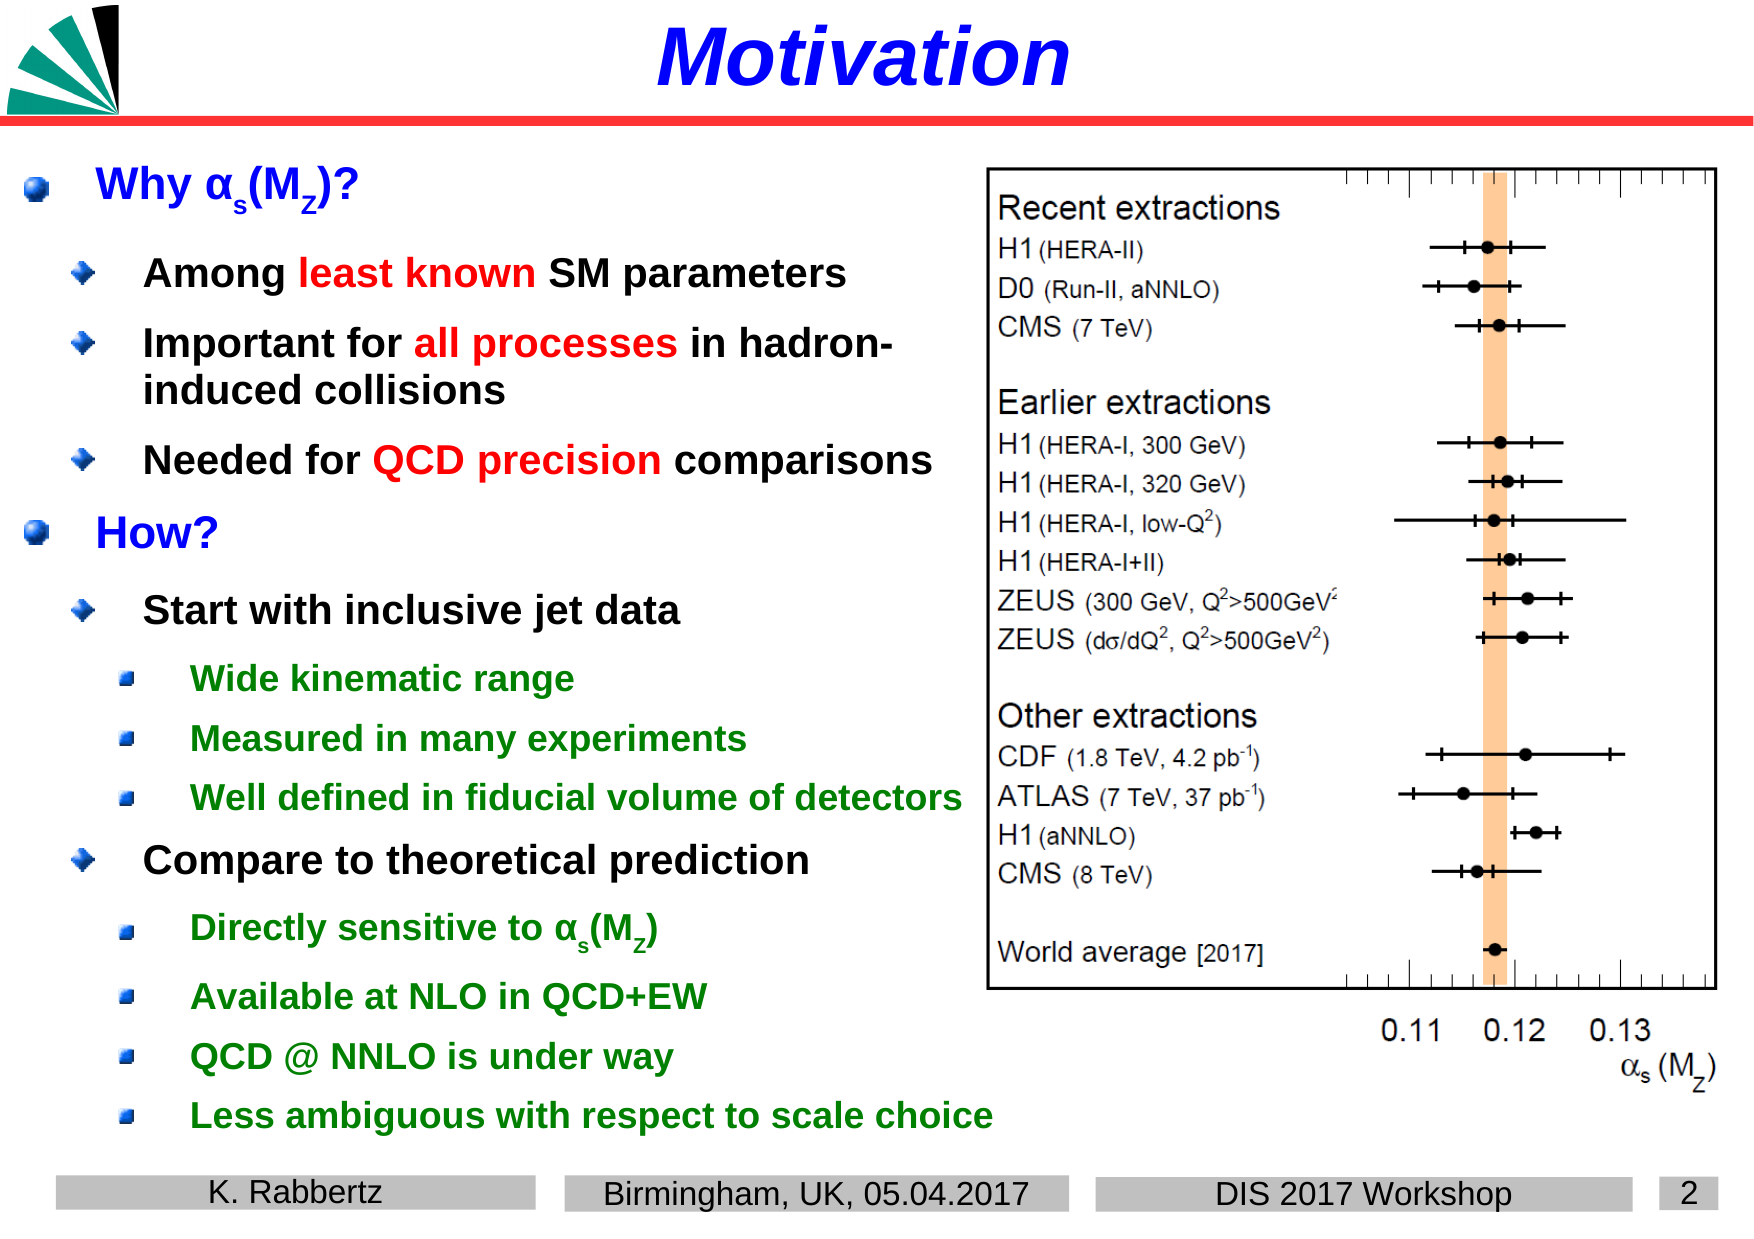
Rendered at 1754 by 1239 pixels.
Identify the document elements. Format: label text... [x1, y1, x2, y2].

list Why αs(MZ)? Among least known SM parameters Important for all processes in hadron-induced collisions Needed for QCD precision comparisons How? Start with inclusive jet data Wide kinematic range Measured in many experiments Well defined in fiducial volume of detectors Compare to theoretical prediction Directly sensitive to αs(MZ) Available at NLO in QCD+EW QCD @ NNLO is under way Less ambiguous with respect to scale choice [12, 158, 1042, 1141]
picture [975, 158, 1735, 1105]
title Motivation [123, 0, 1606, 114]
picture [7, 5, 119, 116]
